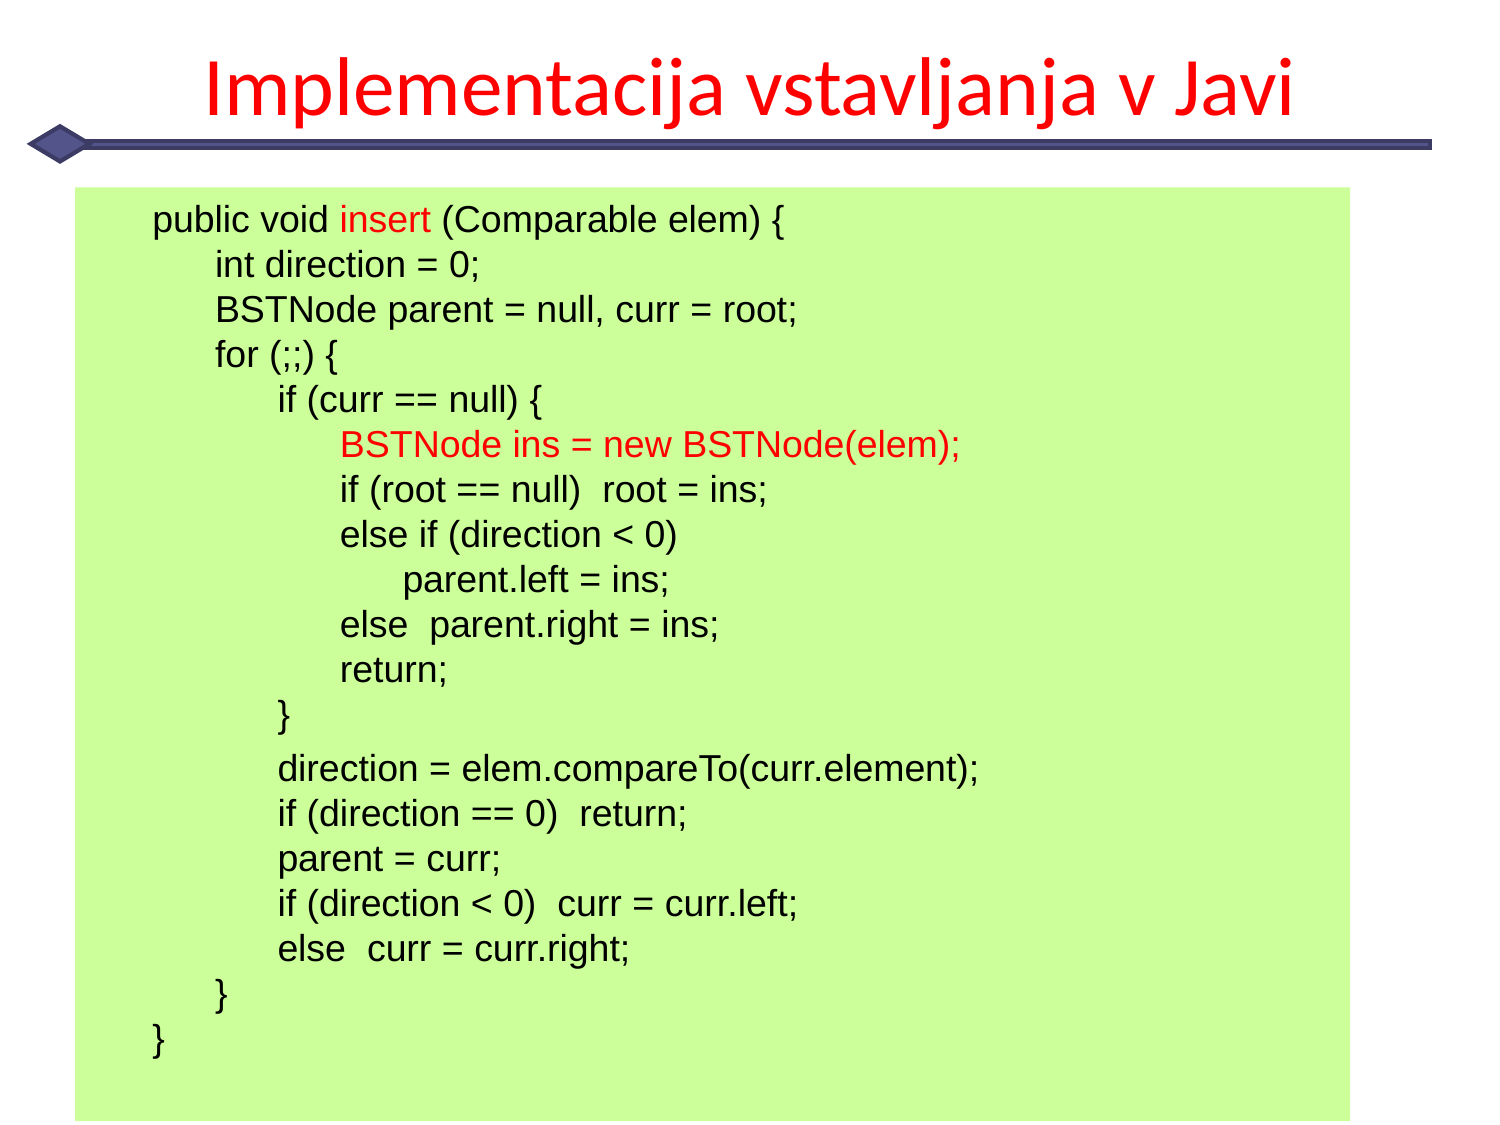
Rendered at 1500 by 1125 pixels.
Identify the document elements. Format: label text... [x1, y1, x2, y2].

list public void insert (Comparable elem) { int direction = 0; BSTNode parent = null, curr = root; for (;;) { if (curr == null) { BSTNode ins = new BSTNode(elem); if (root == null) root = ins; else if (direction < 0) parent.left = ins; else parent.right = ins; return; } direction = elem.compareTo(curr.element); if (direction == 0) return; parent = curr; if (direction < 0) curr = curr.left; else curr = curr.right; } } [75, 187, 1351, 1122]
title Implementacija vstavljanja v Javi [75, 23, 1426, 141]
